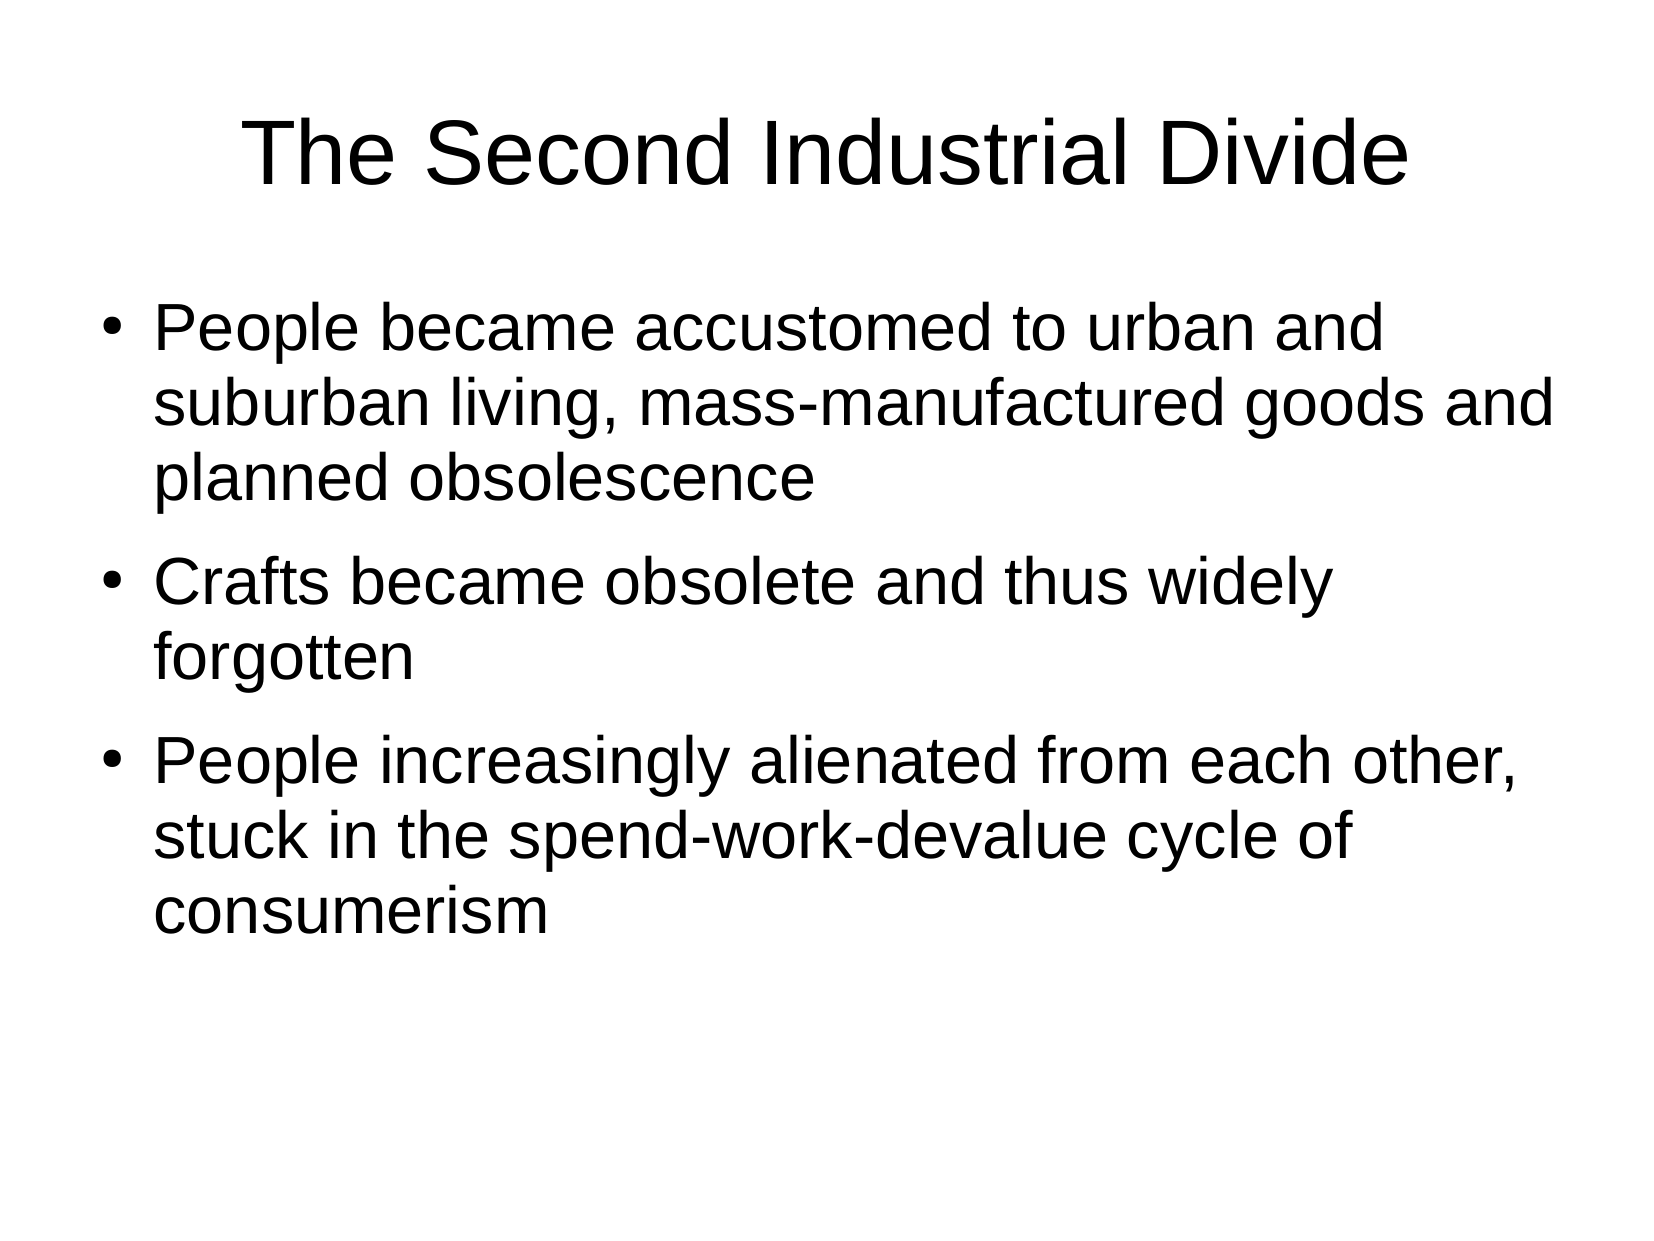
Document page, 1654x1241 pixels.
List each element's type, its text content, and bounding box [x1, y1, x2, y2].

list People became accustomed to urban and suburban living, mass-manufactured goods and planned obsolescence Crafts became obsolete and thus widely forgotten People increasingly alienated from each other, stuck in the spend-work-devalue cycle of consumerism [82, 290, 1571, 1109]
title The Second Industrial Divide [82, 56, 1571, 250]
